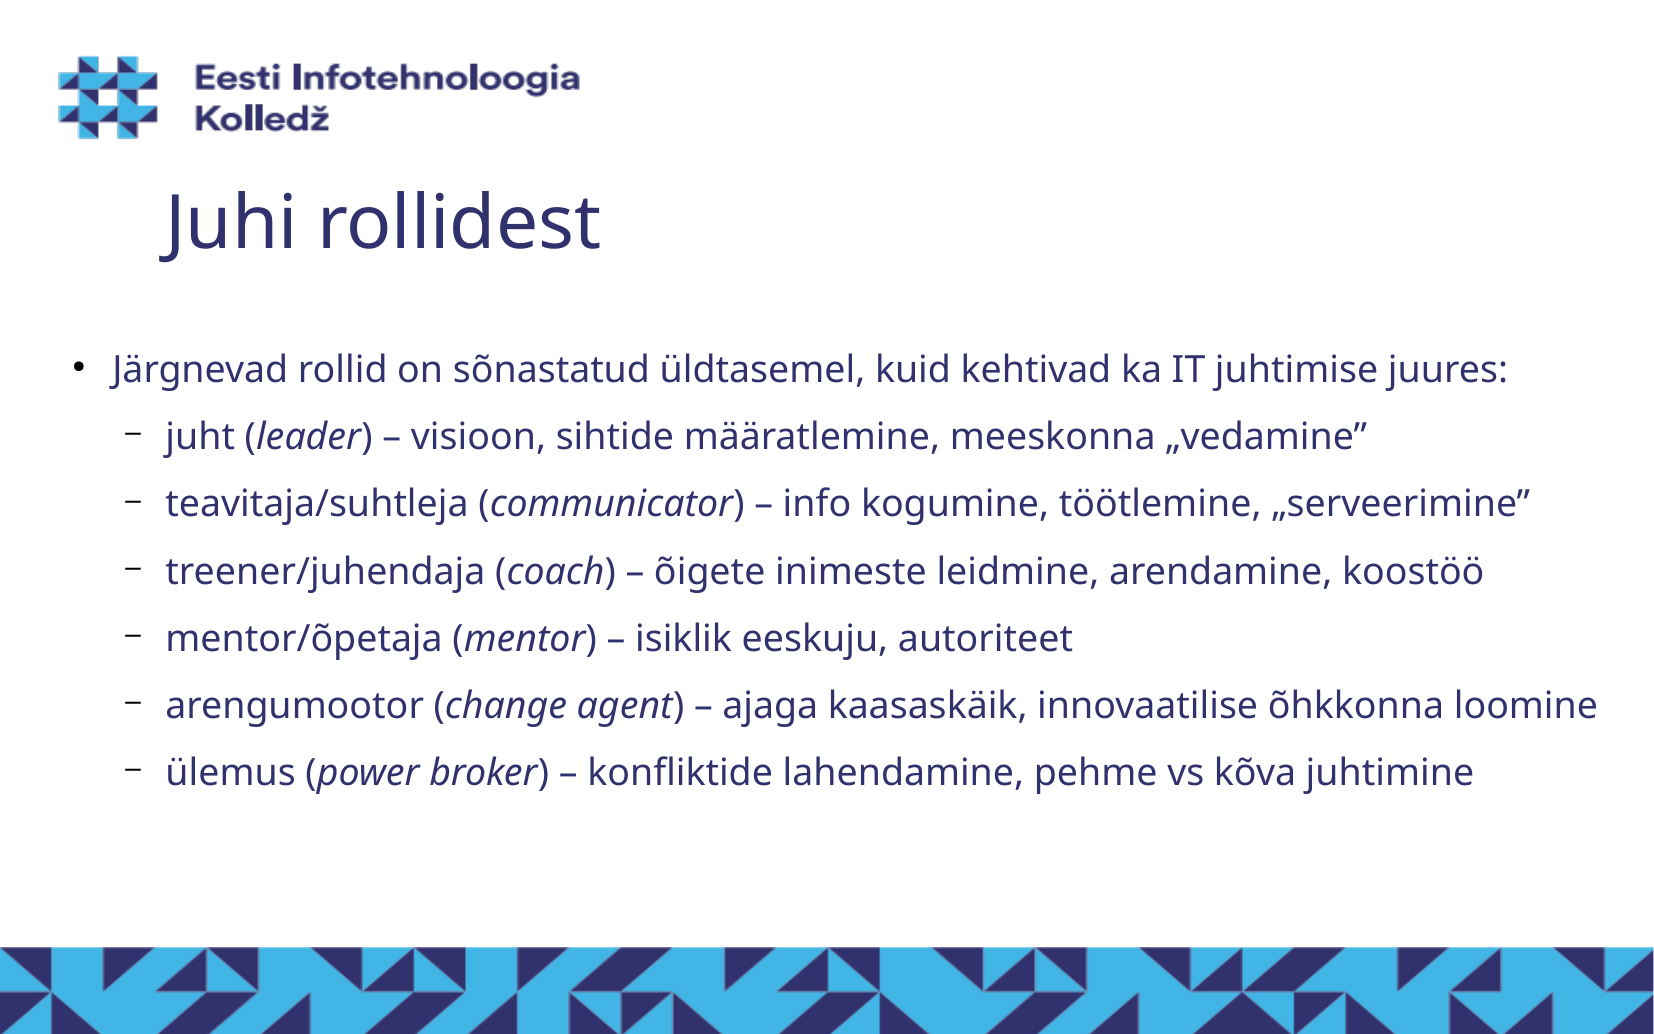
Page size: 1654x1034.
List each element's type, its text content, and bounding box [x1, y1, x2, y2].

list Järgnevad rollid on sõnastatud üldtasemel, kuid kehtivad ka IT juhtimise juures: juht (leader) – visioon, sihtide määratlemine, meeskonna „vedamine” teavitaja/suhtleja (communicator) – info kogumine, töötlemine, „serveerimine” treener/juhendaja (coach) – õigete inimeste leidmine, arendamine, koostöö mentor/õpetaja (mentor) – isiklik eeskuju, autoriteet arengumootor (change agent) – ajaga kaasaskäik, innovaatilise õhkkonna loomine ülemus (power broker) – konfliktide lahendamine, pehme vs kõva juhtimine [59, 342, 1607, 930]
title Juhi rollidest [165, 132, 1501, 306]
